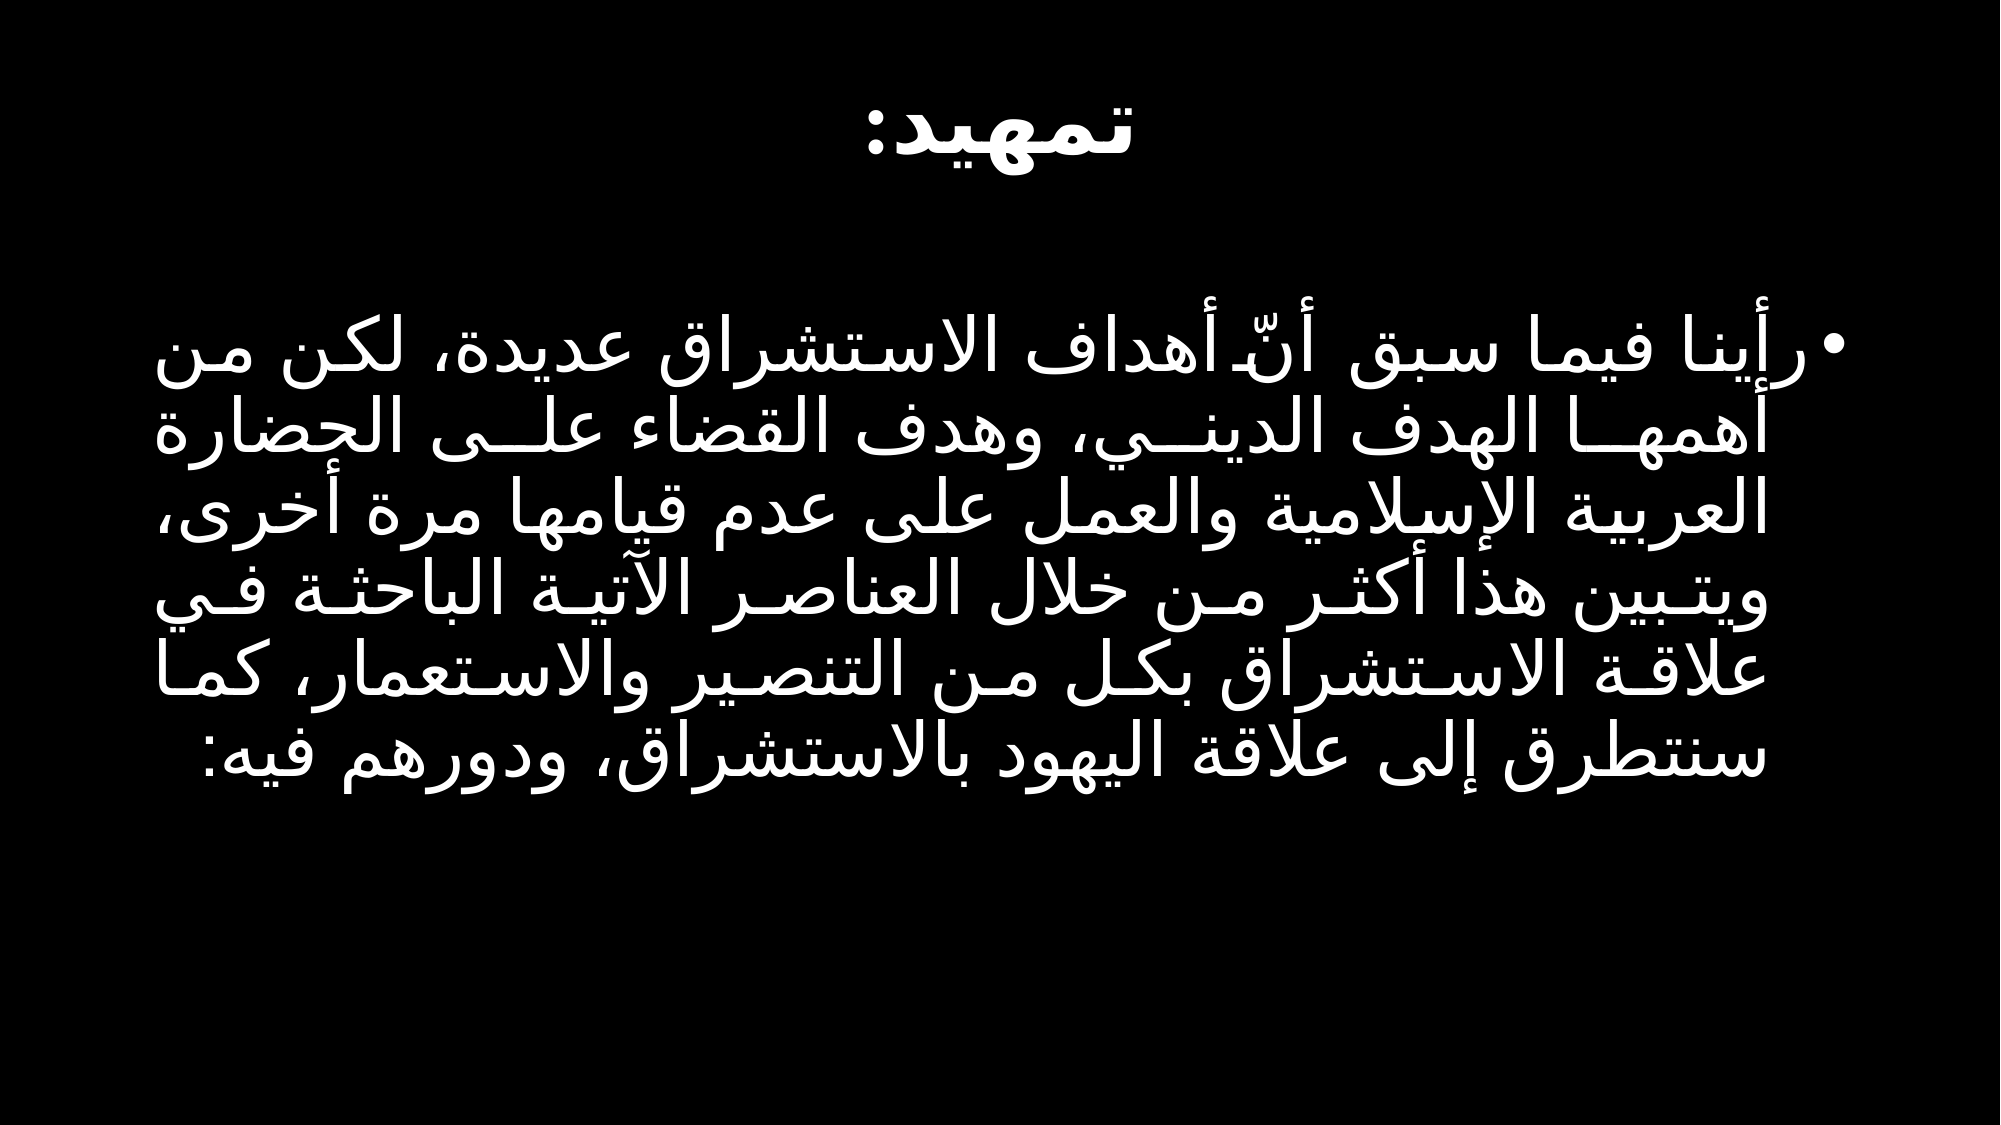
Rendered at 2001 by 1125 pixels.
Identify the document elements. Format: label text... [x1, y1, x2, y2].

title تمهيد: [137, 59, 1863, 189]
list رأينا فيما سبق أنّ أهداف الاستشراق عديدة، لكن من أهمها الهدف الديني، وهدف القضاء على الحضارة العربية الإسلامية والعمل على عدم قيامها مرة أخرى، ويتبين هذا أكثر من خلال العناصر الآتية الباحثة في علاقة الاستشراق بكل من التنصير والاستعمار، كما سنتطرق إلى علاقة اليهود بالاستشراق، ودورهم فيه: [137, 299, 1863, 1014]
